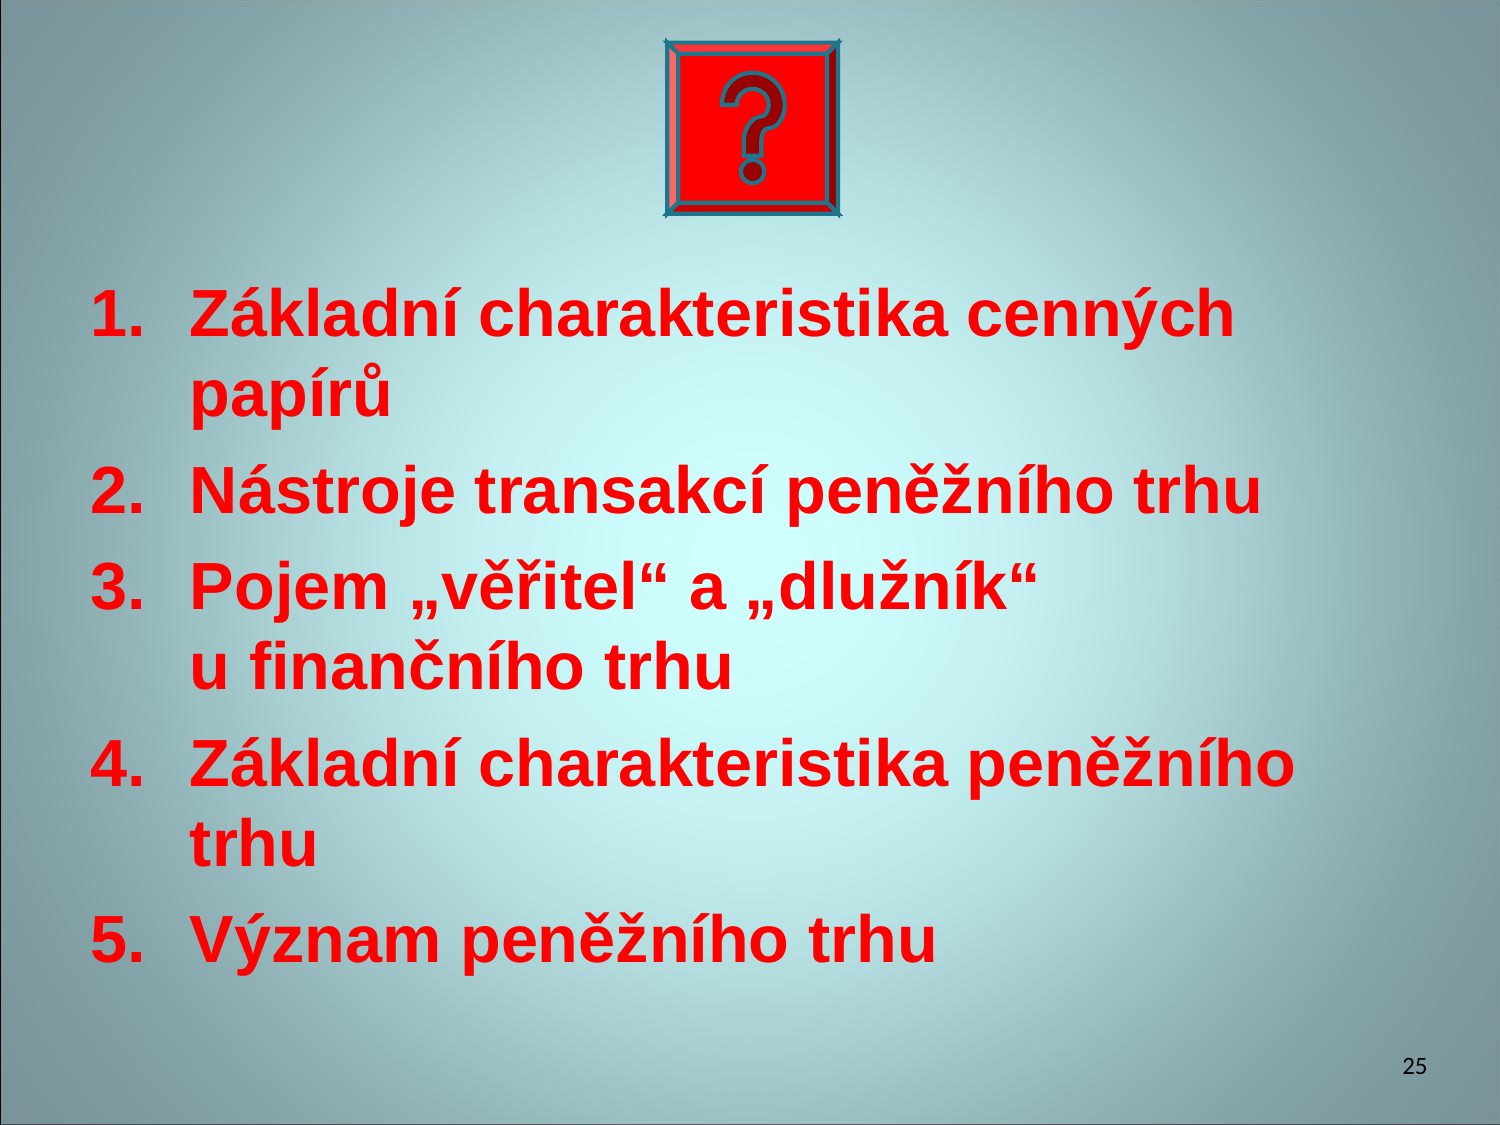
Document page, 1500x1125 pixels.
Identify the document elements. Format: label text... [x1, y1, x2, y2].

text_box <číslo> [1092, 1034, 1443, 1095]
text_box [668, 42, 839, 214]
list Základní charakteristika cenných papírů Nástroje transakcí peněžního trhu Pojem „věřitel“ a „dlužník“ u finančního trhu Základní charakteristika peněžního trhu Význam peněžního trhu [75, 262, 1426, 1125]
picture [0, 0, 1500, 1125]
